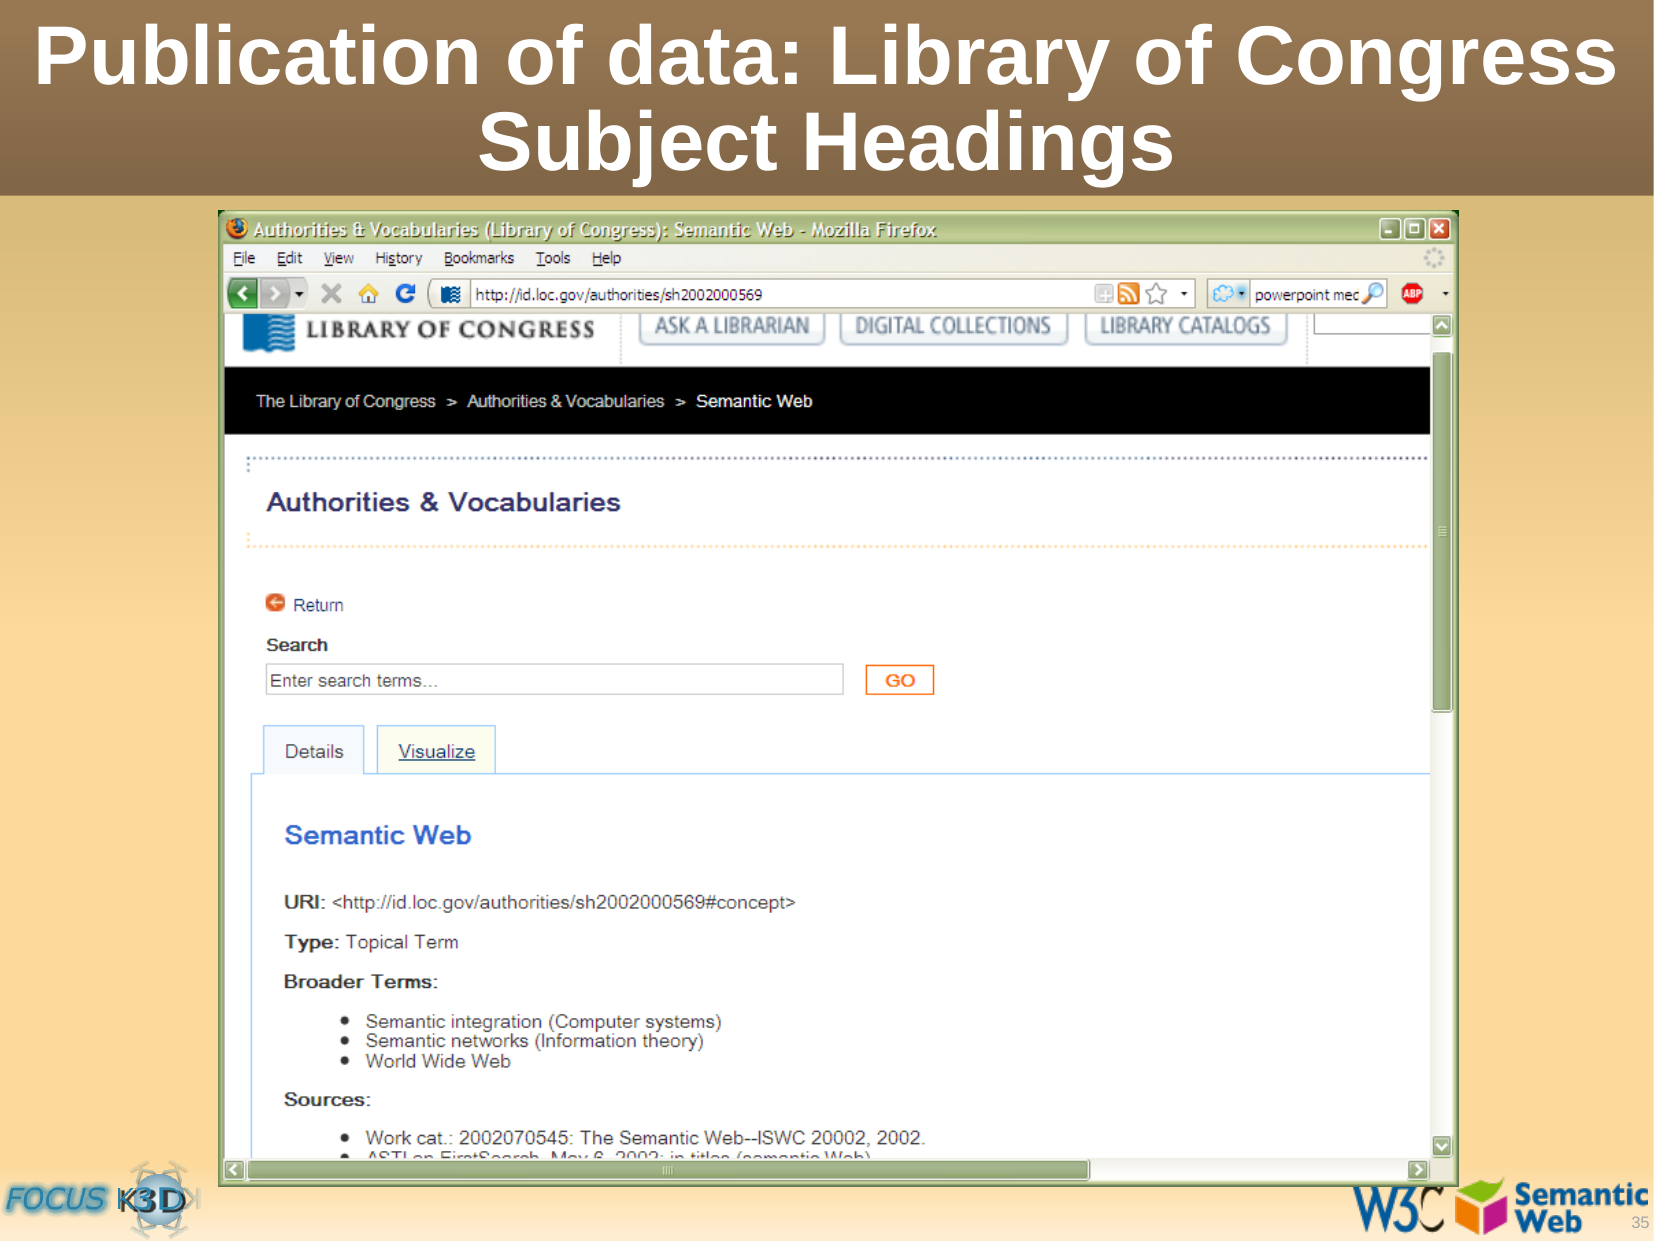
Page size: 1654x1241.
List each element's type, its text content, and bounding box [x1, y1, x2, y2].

title Publication of data: Library of Congress Subject Headings [0, 2, 1654, 195]
picture [0, 195, 1654, 1241]
